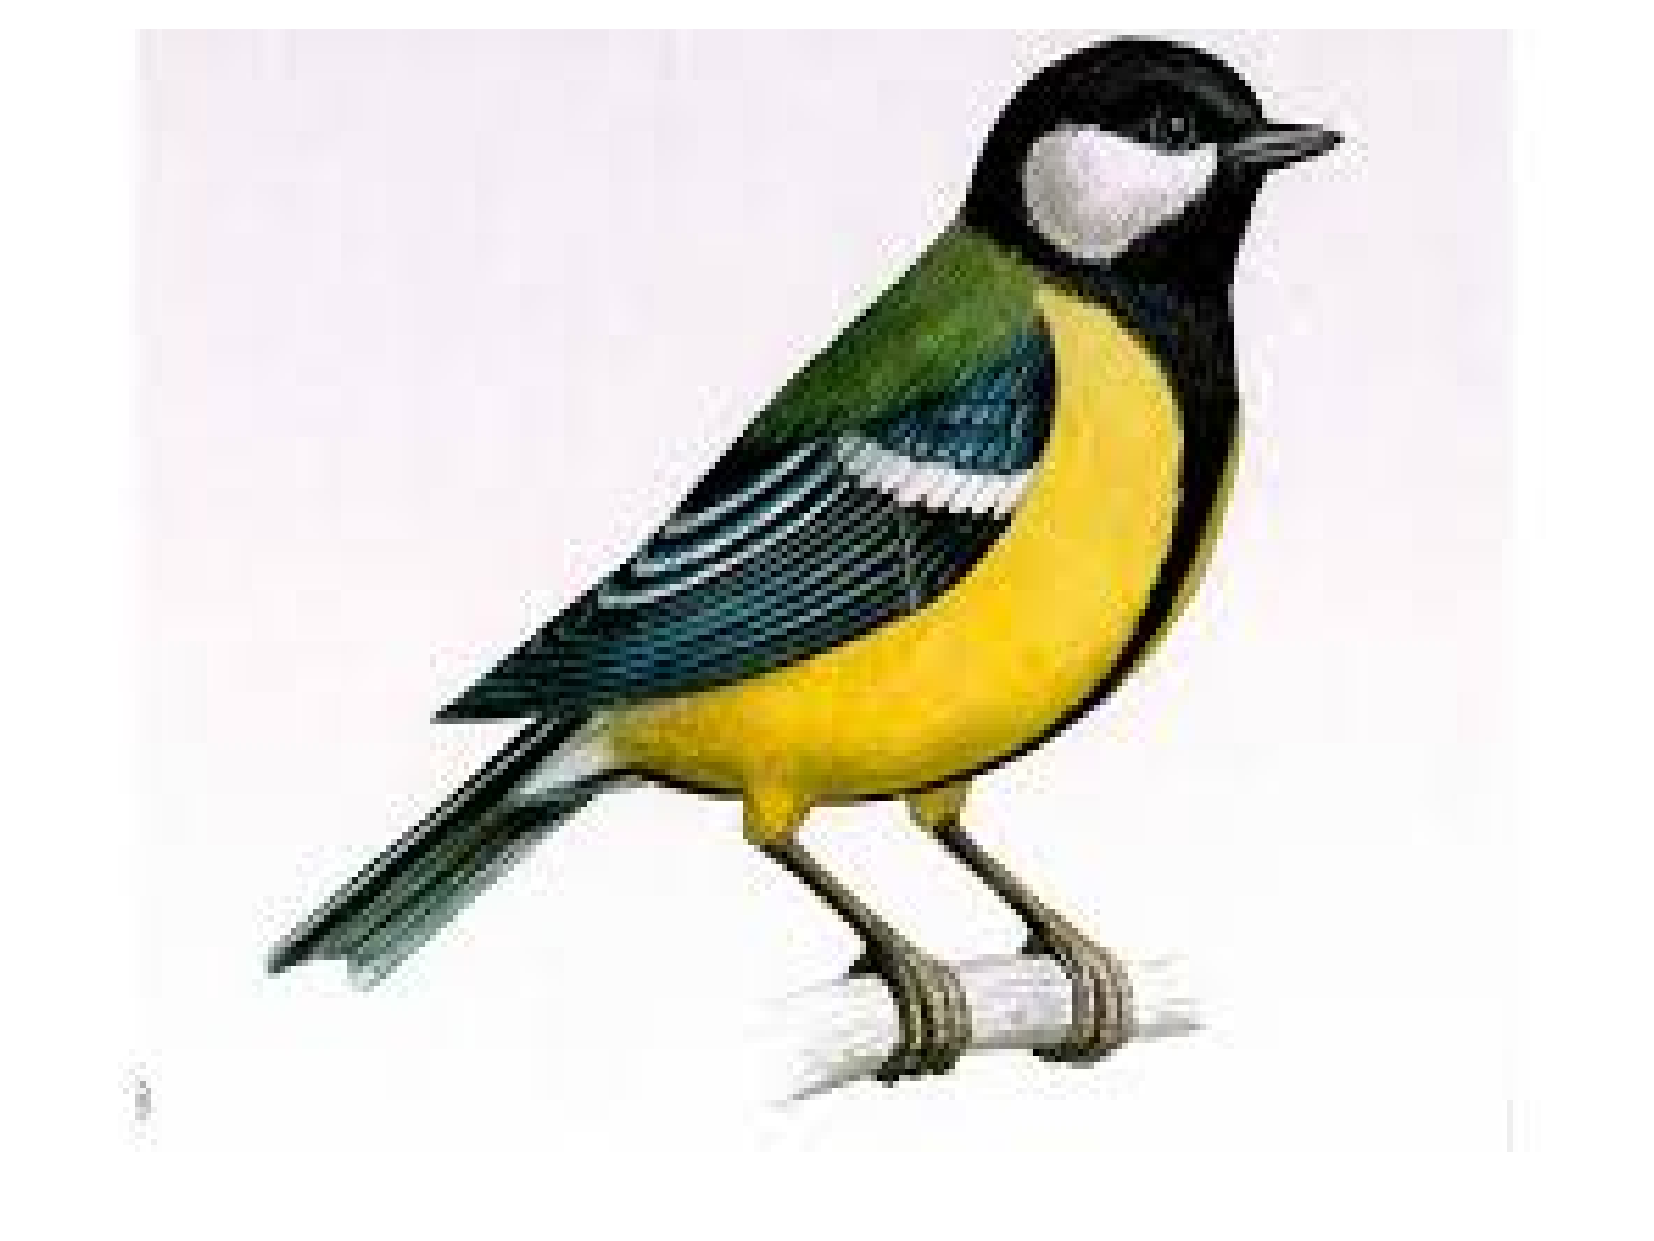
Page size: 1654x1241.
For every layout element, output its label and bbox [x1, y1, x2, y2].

picture [29, 29, 1625, 1152]
